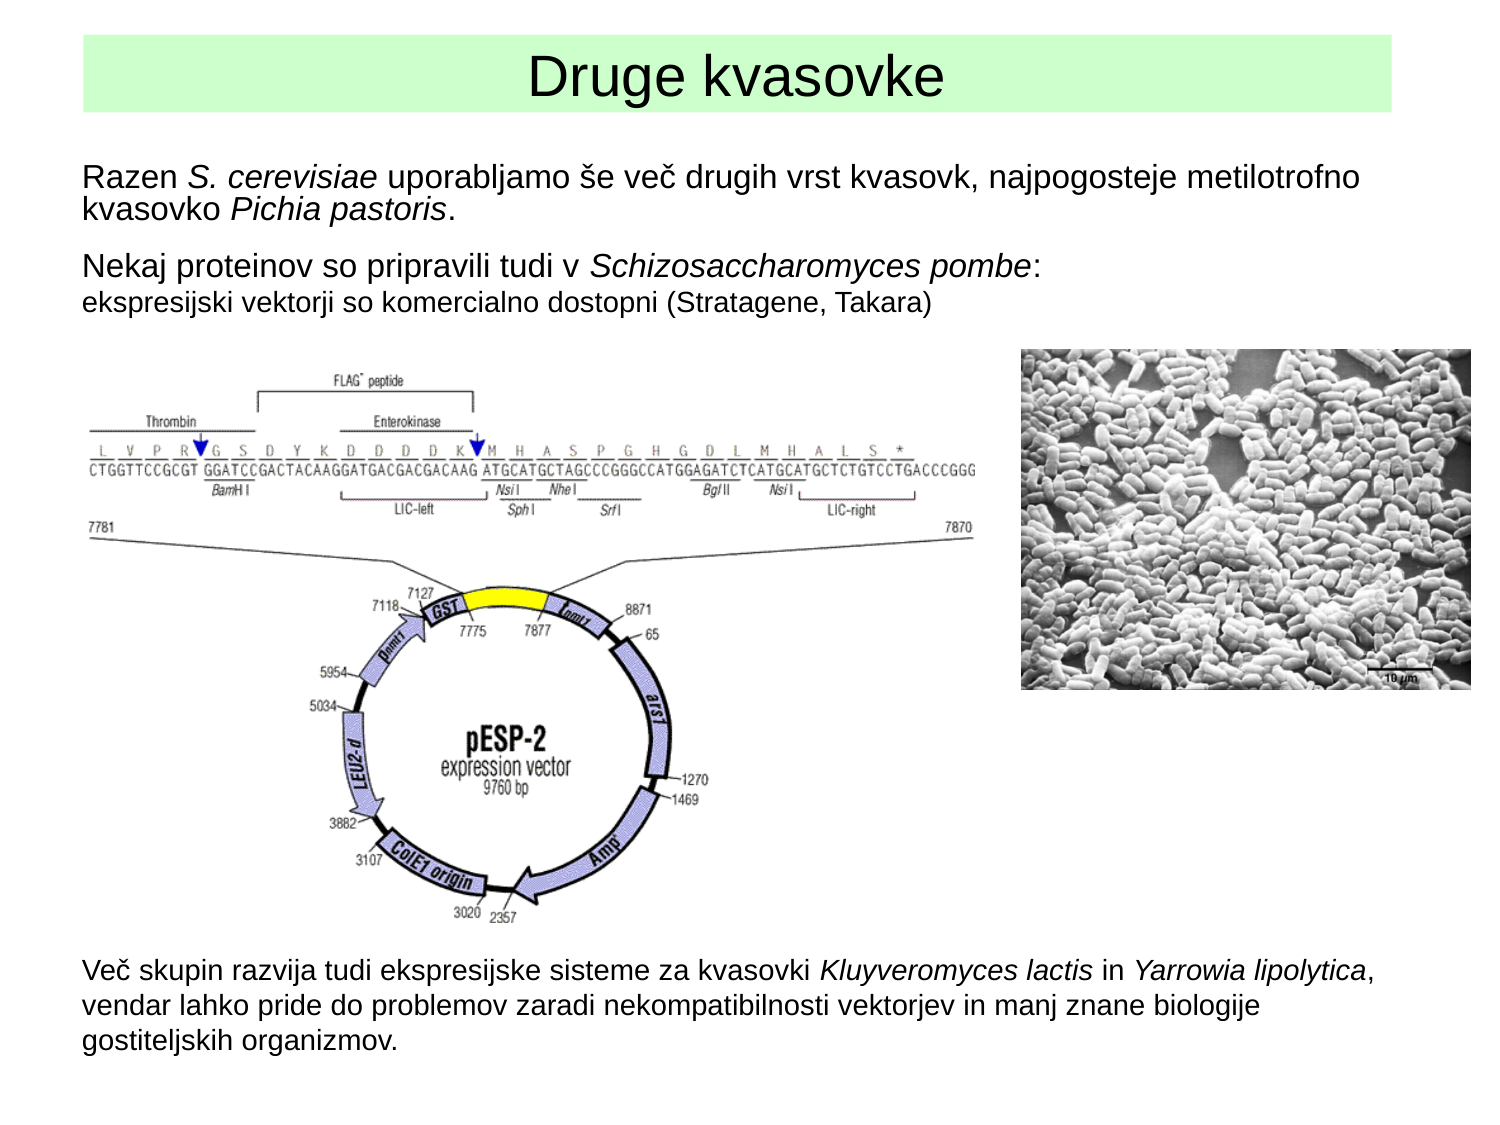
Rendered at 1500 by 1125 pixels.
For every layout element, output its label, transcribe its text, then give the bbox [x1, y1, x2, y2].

picture [1021, 349, 1471, 690]
picture [88, 373, 975, 923]
title Druge kvasovke [83, 34, 1392, 113]
list Razen S. cerevisiae uporabljamo še več drugih vrst kvasovk, najpogosteje metilotrofno kvasovko Pichia pastoris. Nekaj proteinov so pripravili tudi v Schizosaccharomyces pombe: ekspresijski vektorji so komercialno dostopni (Stratagene, Takara) Več skupin razvija tudi ekspresijske sisteme za kvasovki Kluyveromyces lactis in Yarrowia lipolytica, vendar lahko pride do problemov zaradi nekompatibilnosti vektorjev in manj znane biologije gostiteljskih organizmov. [66, 155, 1412, 1094]
